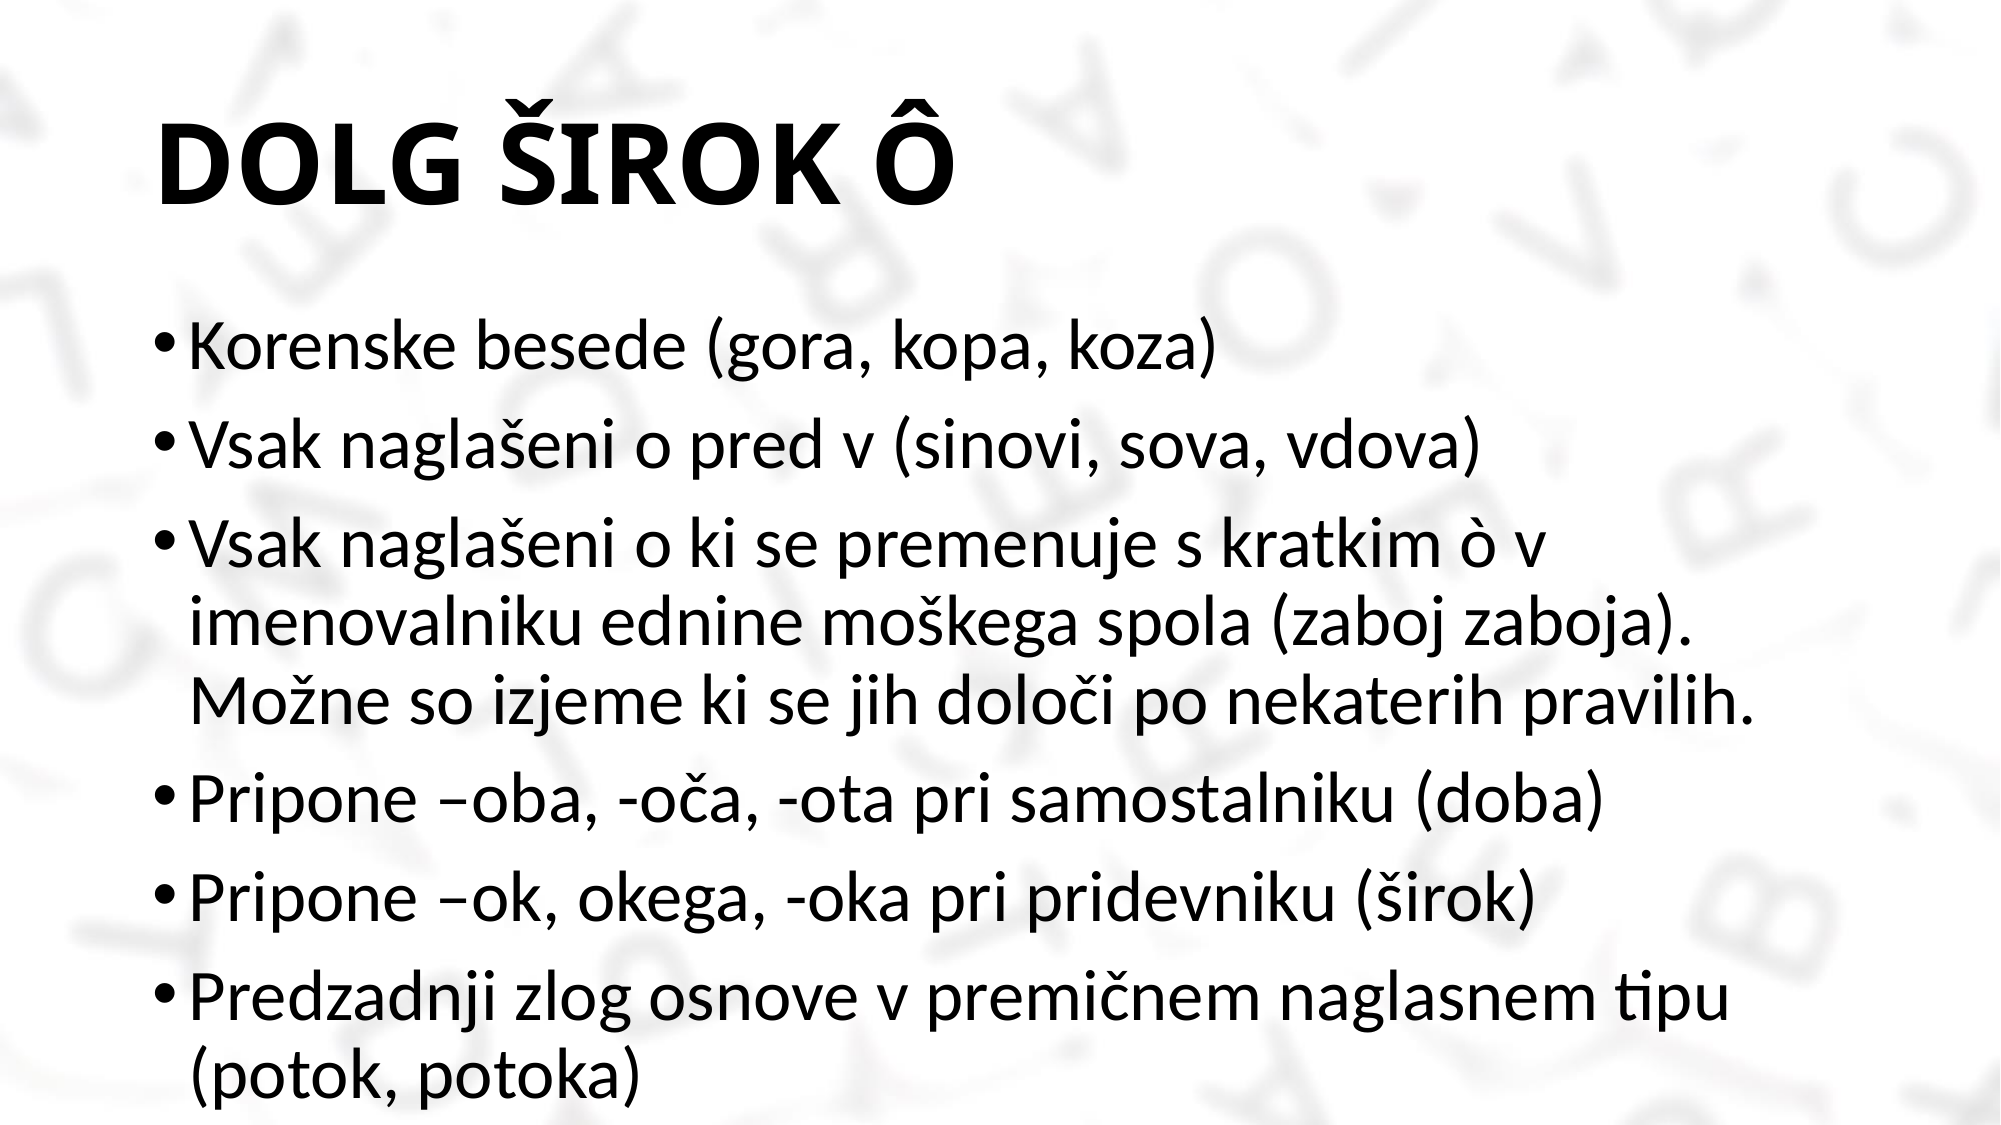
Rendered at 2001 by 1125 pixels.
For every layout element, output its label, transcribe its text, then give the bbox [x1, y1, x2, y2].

title DOLG ŠIROK Ô [137, 59, 1863, 278]
picture [0, 0, 2001, 1125]
list Korenske besede (gora, kopa, koza) Vsak naglašeni o pred v (sinovi, sova, vdova) Vsak naglašeni o ki se premenuje s kratkim ò v imenovalniku ednine moškega spola (zaboj zaboja). Možne so izjeme ki se jih določi po nekaterih pravilih. Pripone –oba, -oča, -ota pri samostalniku (doba) Pripone –ok, okega, -oka pri pridevniku (širok) Predzadnji zlog osnove v premičnem naglasnem tipu (potok, potoka) [137, 299, 1863, 1125]
